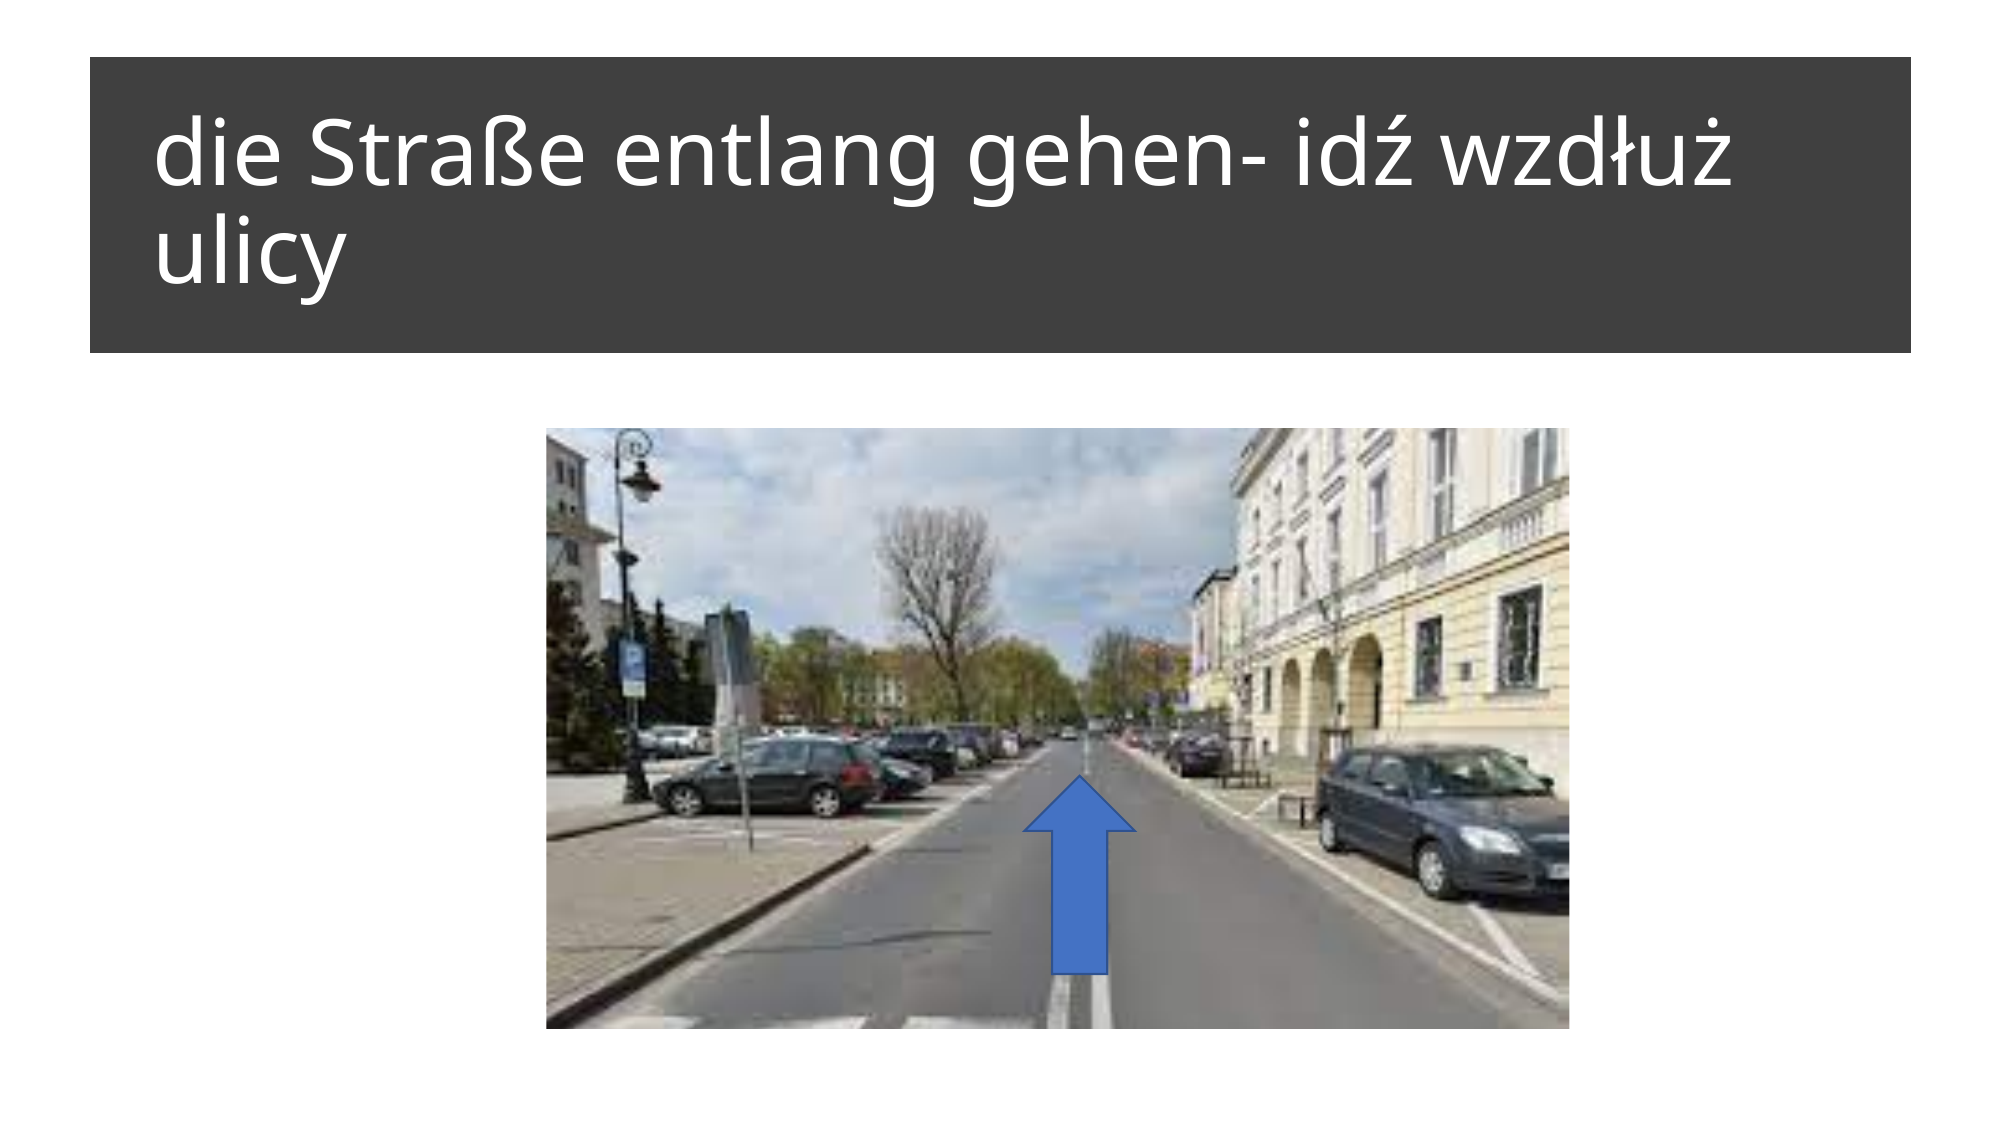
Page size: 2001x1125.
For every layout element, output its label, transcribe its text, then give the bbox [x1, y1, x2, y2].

title die Straße entlang gehen- idź wzdłuż ulicy [137, 96, 1863, 314]
picture [546, 428, 1570, 1029]
text_box [1024, 775, 1135, 974]
text_box [90, 57, 1911, 353]
